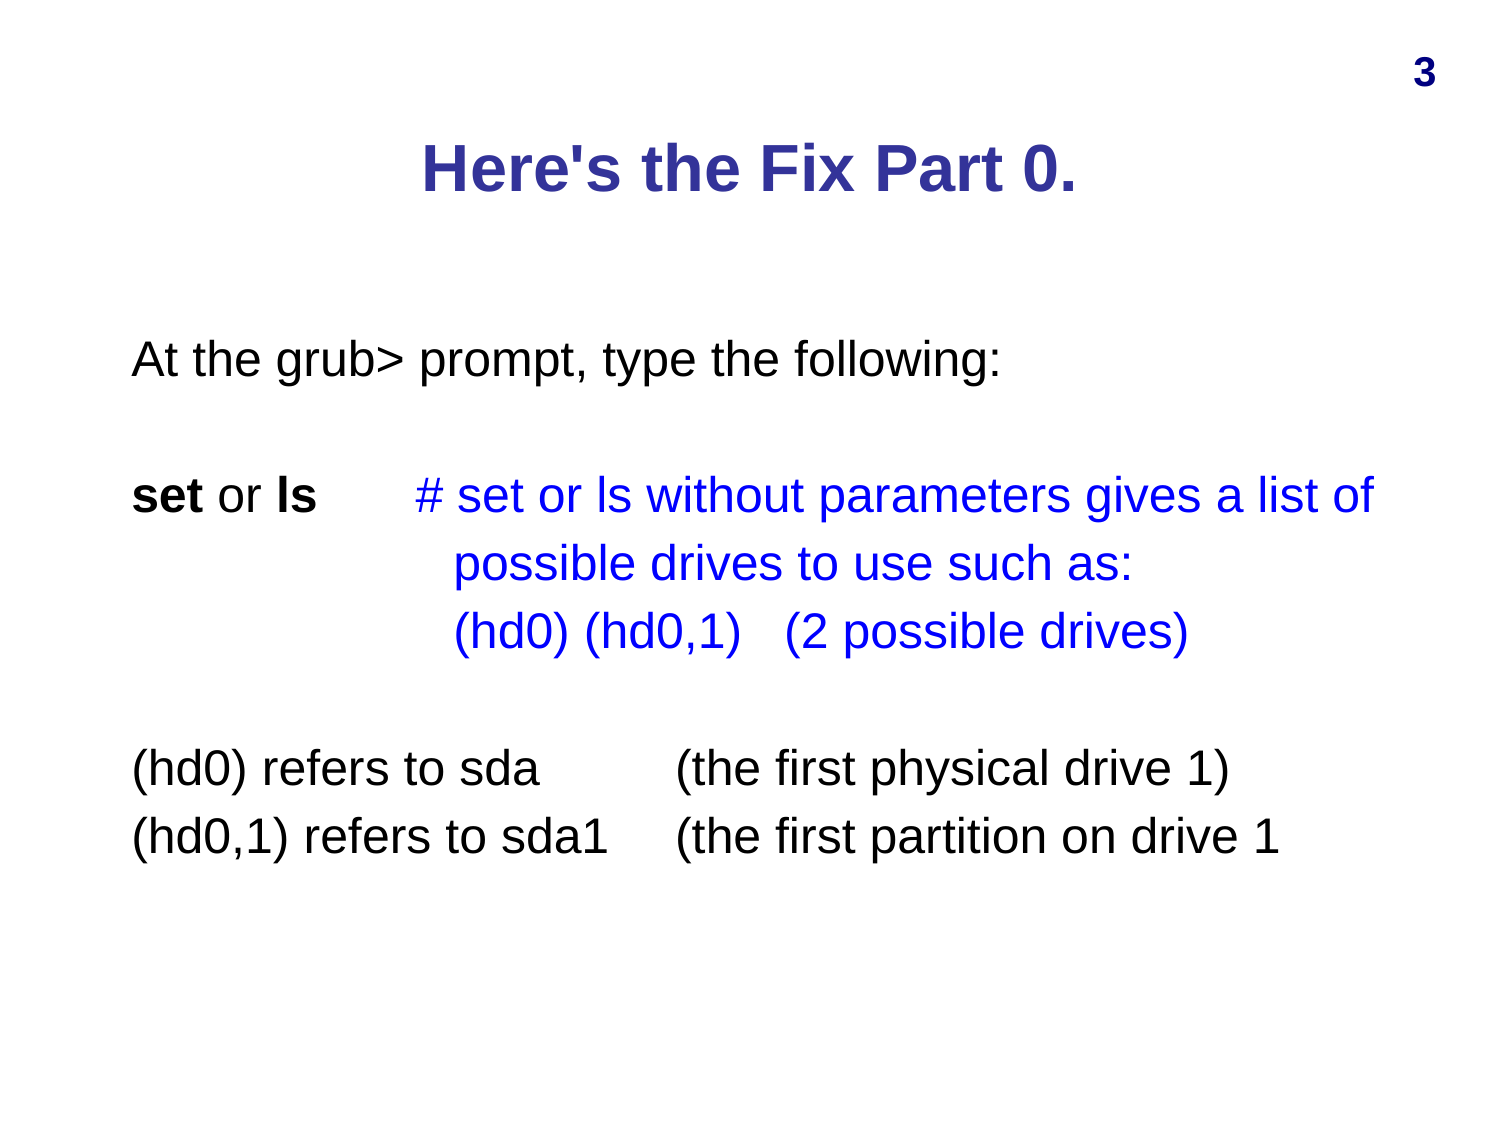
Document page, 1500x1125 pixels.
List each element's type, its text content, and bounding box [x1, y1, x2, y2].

list At the grub> prompt, type the following: set or ls # set or ls without parameters gives a list of possible drives to use such as: (hd0) (hd0,1) (2 possible drives) (hd0) refers to sda (the first physical drive 1) (hd0,1) refers to sda1 (the first partition on drive 1 [75, 262, 1426, 991]
title Here's the Fix Part 0. [112, 112, 1388, 225]
text_box 3 [1387, 37, 1463, 103]
